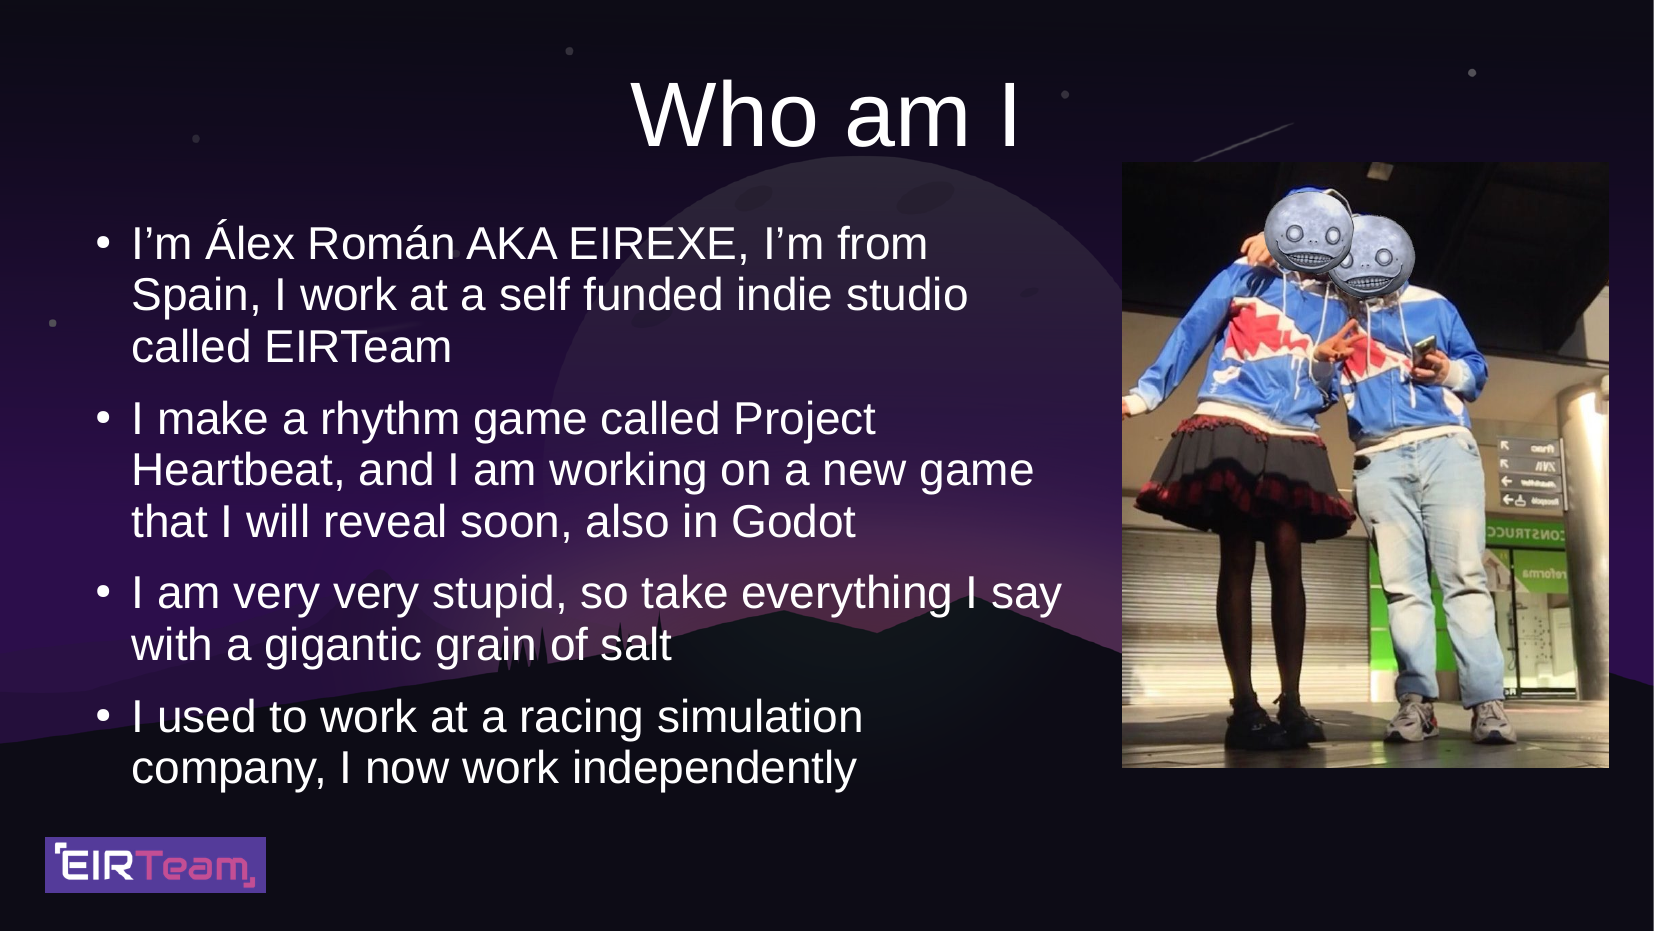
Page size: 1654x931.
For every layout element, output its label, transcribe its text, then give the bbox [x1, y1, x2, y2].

title Who am I [82, 37, 1571, 193]
picture [0, 0, 1654, 931]
list I’m Álex Román AKA EIREXE, I’m from Spain, I work at a self funded indie studio called EIRTeam I make a rhythm game called Project Heartbeat, and I am working on a new game that I will reveal soon, also in Godot I am very very stupid, so take everything I say with a gigantic grain of salt I used to work at a racing simulation company, I now work independently [82, 217, 1063, 798]
